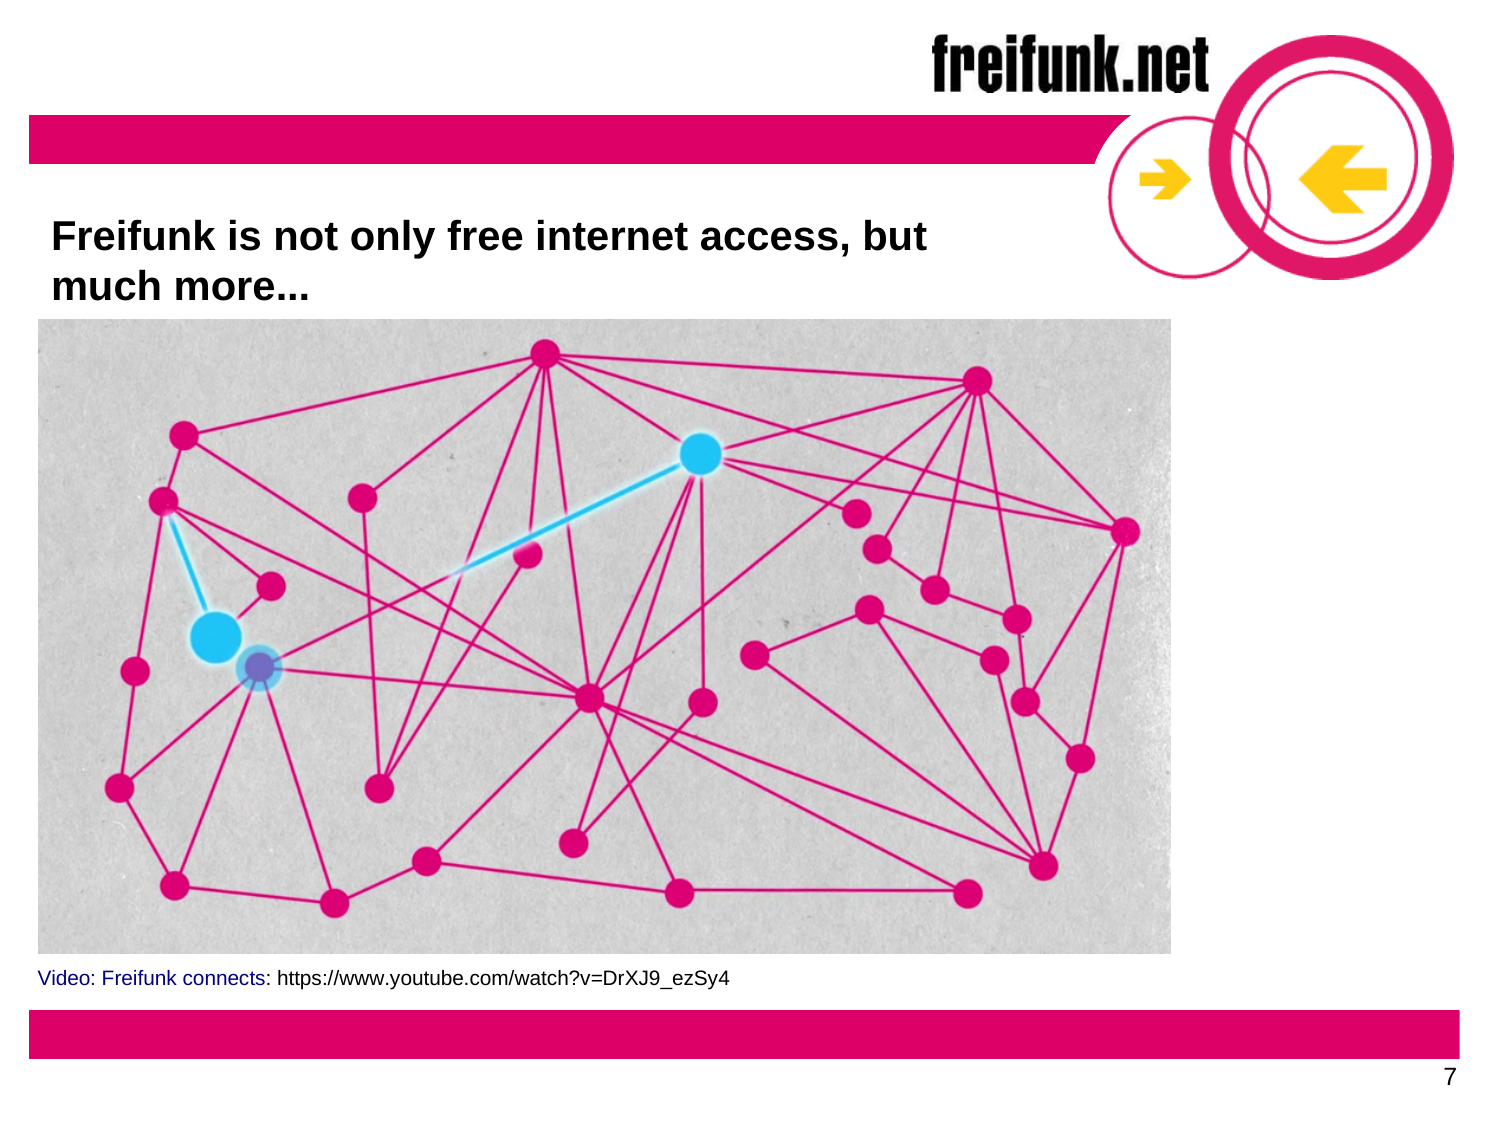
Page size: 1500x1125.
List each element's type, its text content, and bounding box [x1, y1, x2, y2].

text_box Video [61, 278, 1291, 1071]
picture [932, 34, 1454, 280]
text_box Video: Freifunk connects: https://www.youtube.com/watch?v=DrXJ9_ezSy4 [37, 965, 839, 1014]
text_box Freifunk is not only free internet access, but much more... [51, 209, 1044, 315]
picture [38, 319, 1171, 954]
